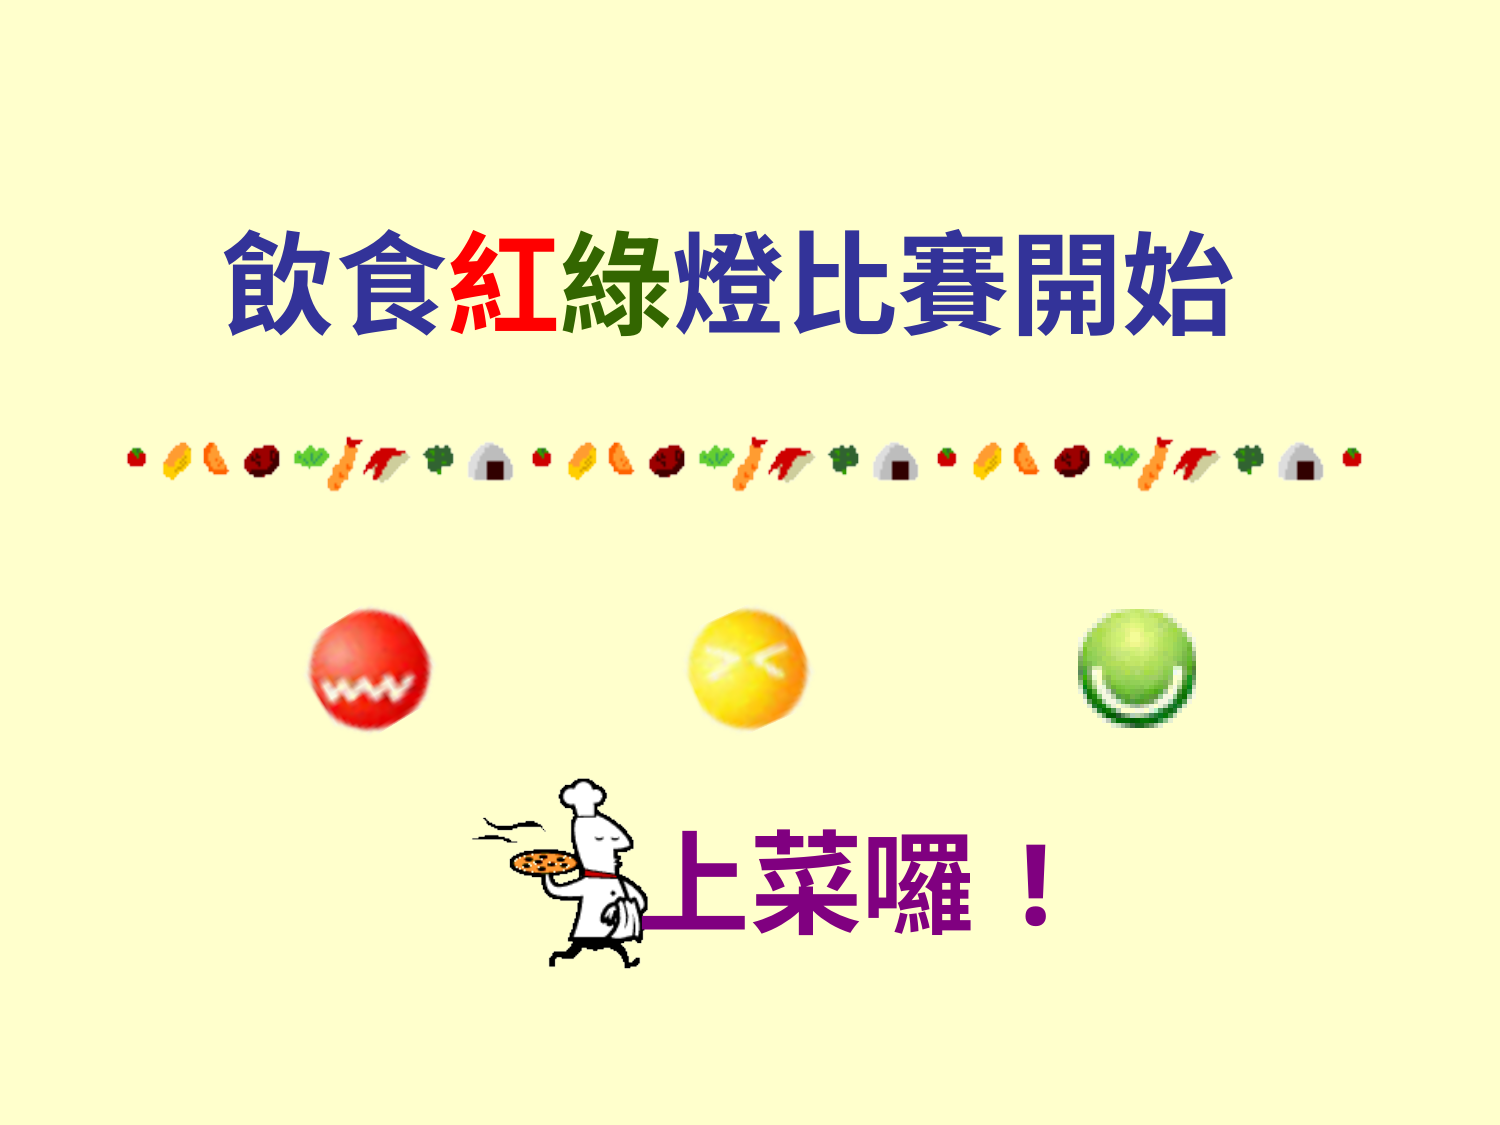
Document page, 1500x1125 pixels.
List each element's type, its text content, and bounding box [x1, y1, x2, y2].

picture [280, 581, 463, 756]
text_box 上菜囉! [620, 822, 1156, 939]
text_box 飲食紅綠燈比賽開始 [82, 187, 1433, 375]
picture [466, 774, 667, 976]
picture [123, 432, 1367, 495]
picture [661, 586, 839, 751]
picture [1069, 609, 1211, 728]
